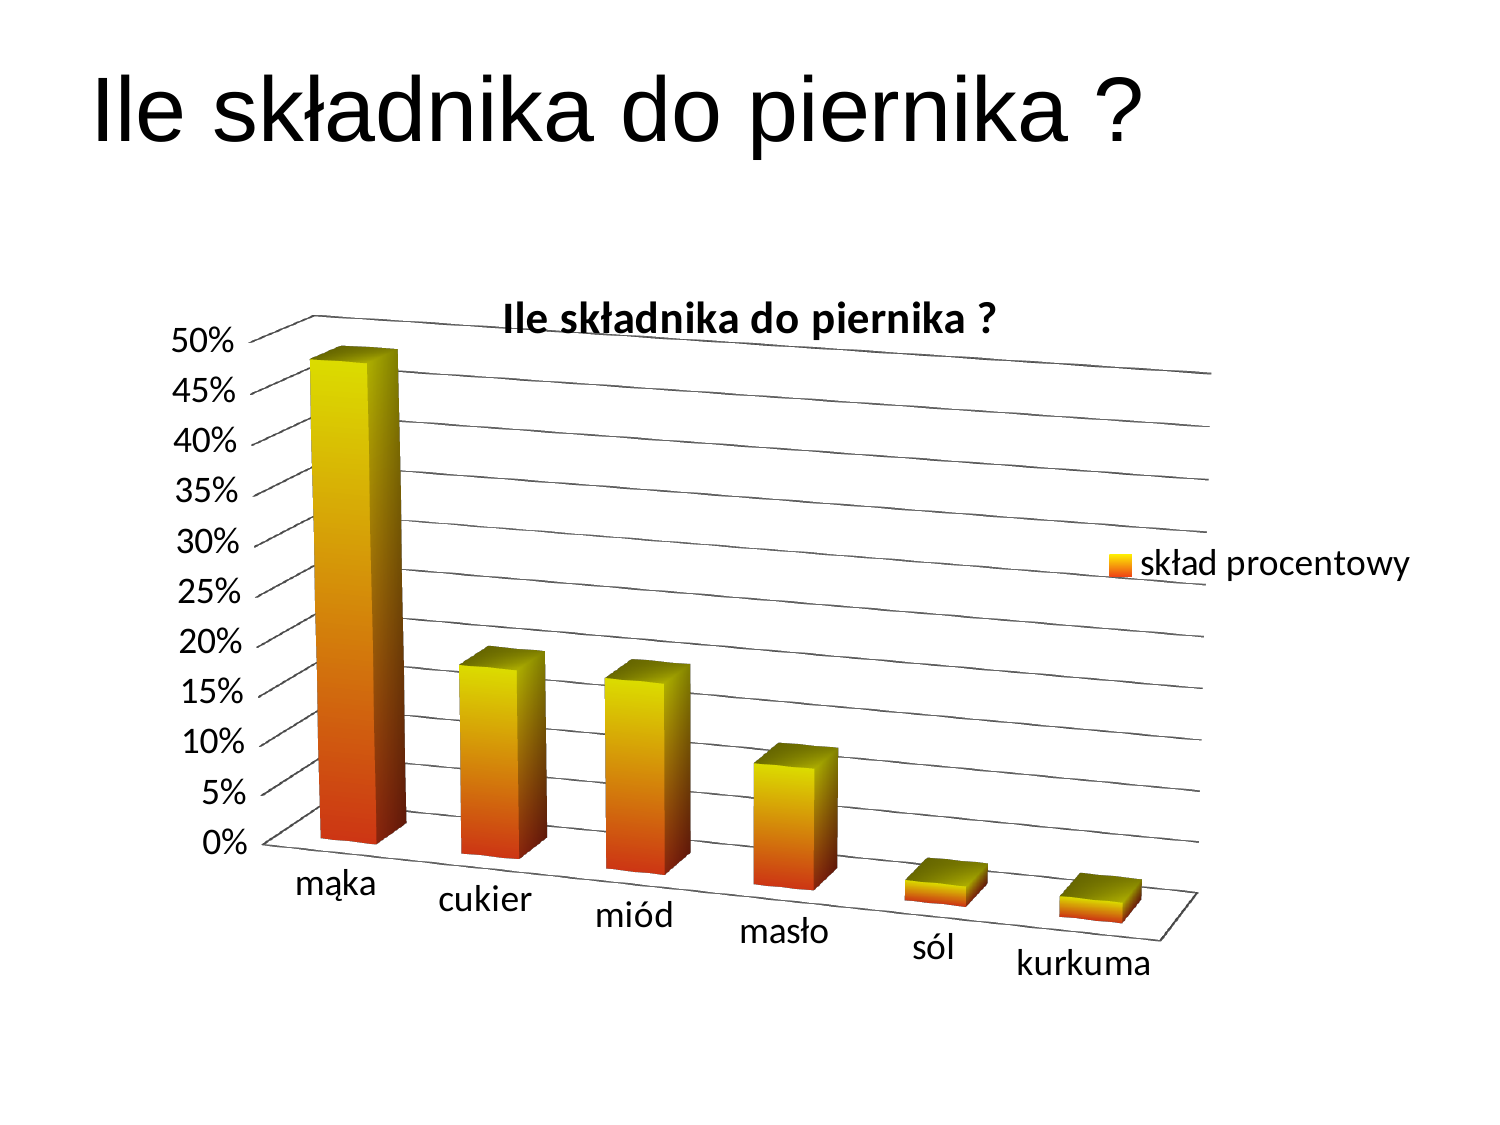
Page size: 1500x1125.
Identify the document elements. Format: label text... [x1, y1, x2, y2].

chart [75, 262, 1425, 1005]
title Ile składnika do piernika ? [75, 45, 1425, 233]
